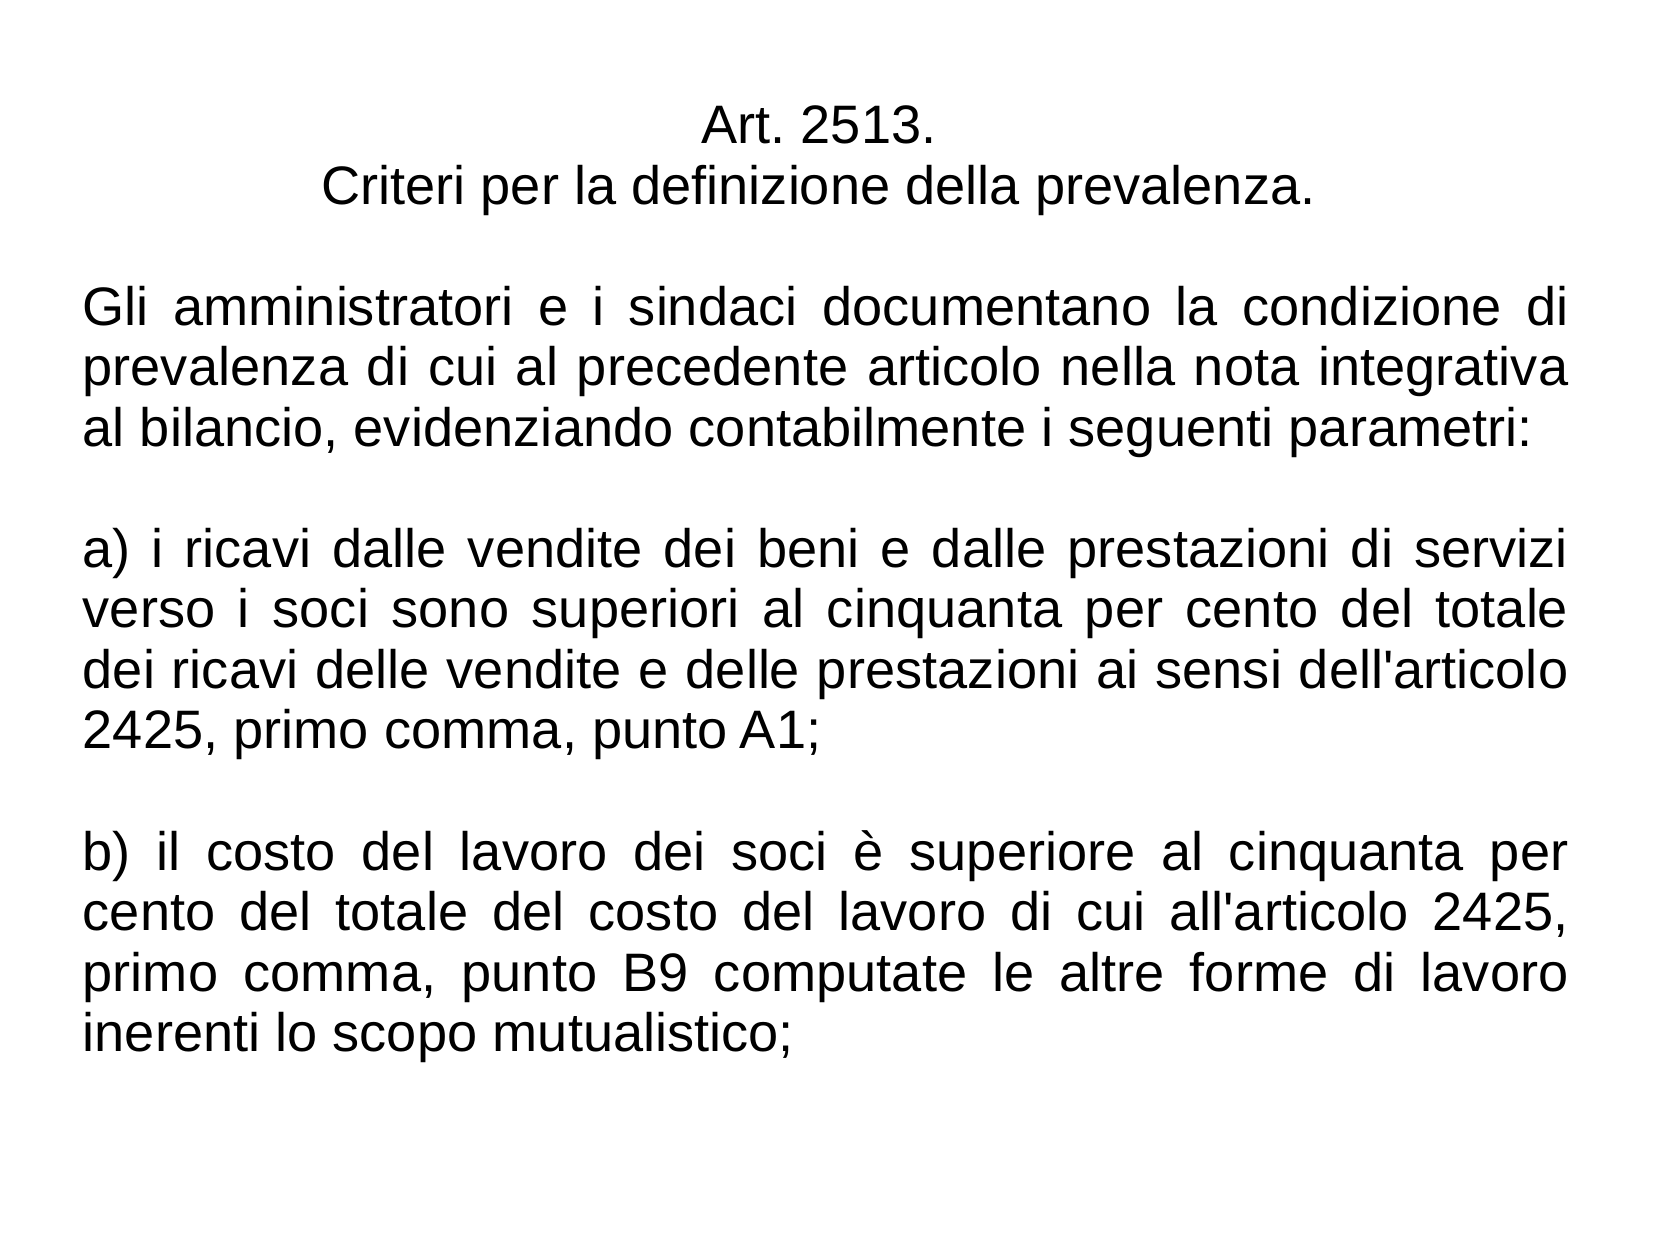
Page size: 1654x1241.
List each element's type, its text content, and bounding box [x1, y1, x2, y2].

subtitle Art. 2513. Criteri per la definizione della prevalenza. Gli amministratori e i sindaci documentano la condizione di prevalenza di cui al precedente articolo nella nota integrativa al bilancio, evidenziando contabilmente i seguenti parametri: a) i ricavi dalle vendite dei beni e dalle prestazioni di servizi verso i soci sono superiori al cinquanta per cento del totale dei ricavi delle vendite e delle prestazioni ai sensi dell'articolo 2425, primo comma, punto A1; b) il costo del lavoro dei soci è superiore al cinquanta per cento del totale del costo del lavoro di cui all'articolo 2425, primo comma, punto B9 computate le altre forme di lavoro inerenti lo scopo mutualistico; [82, 56, 1571, 1102]
